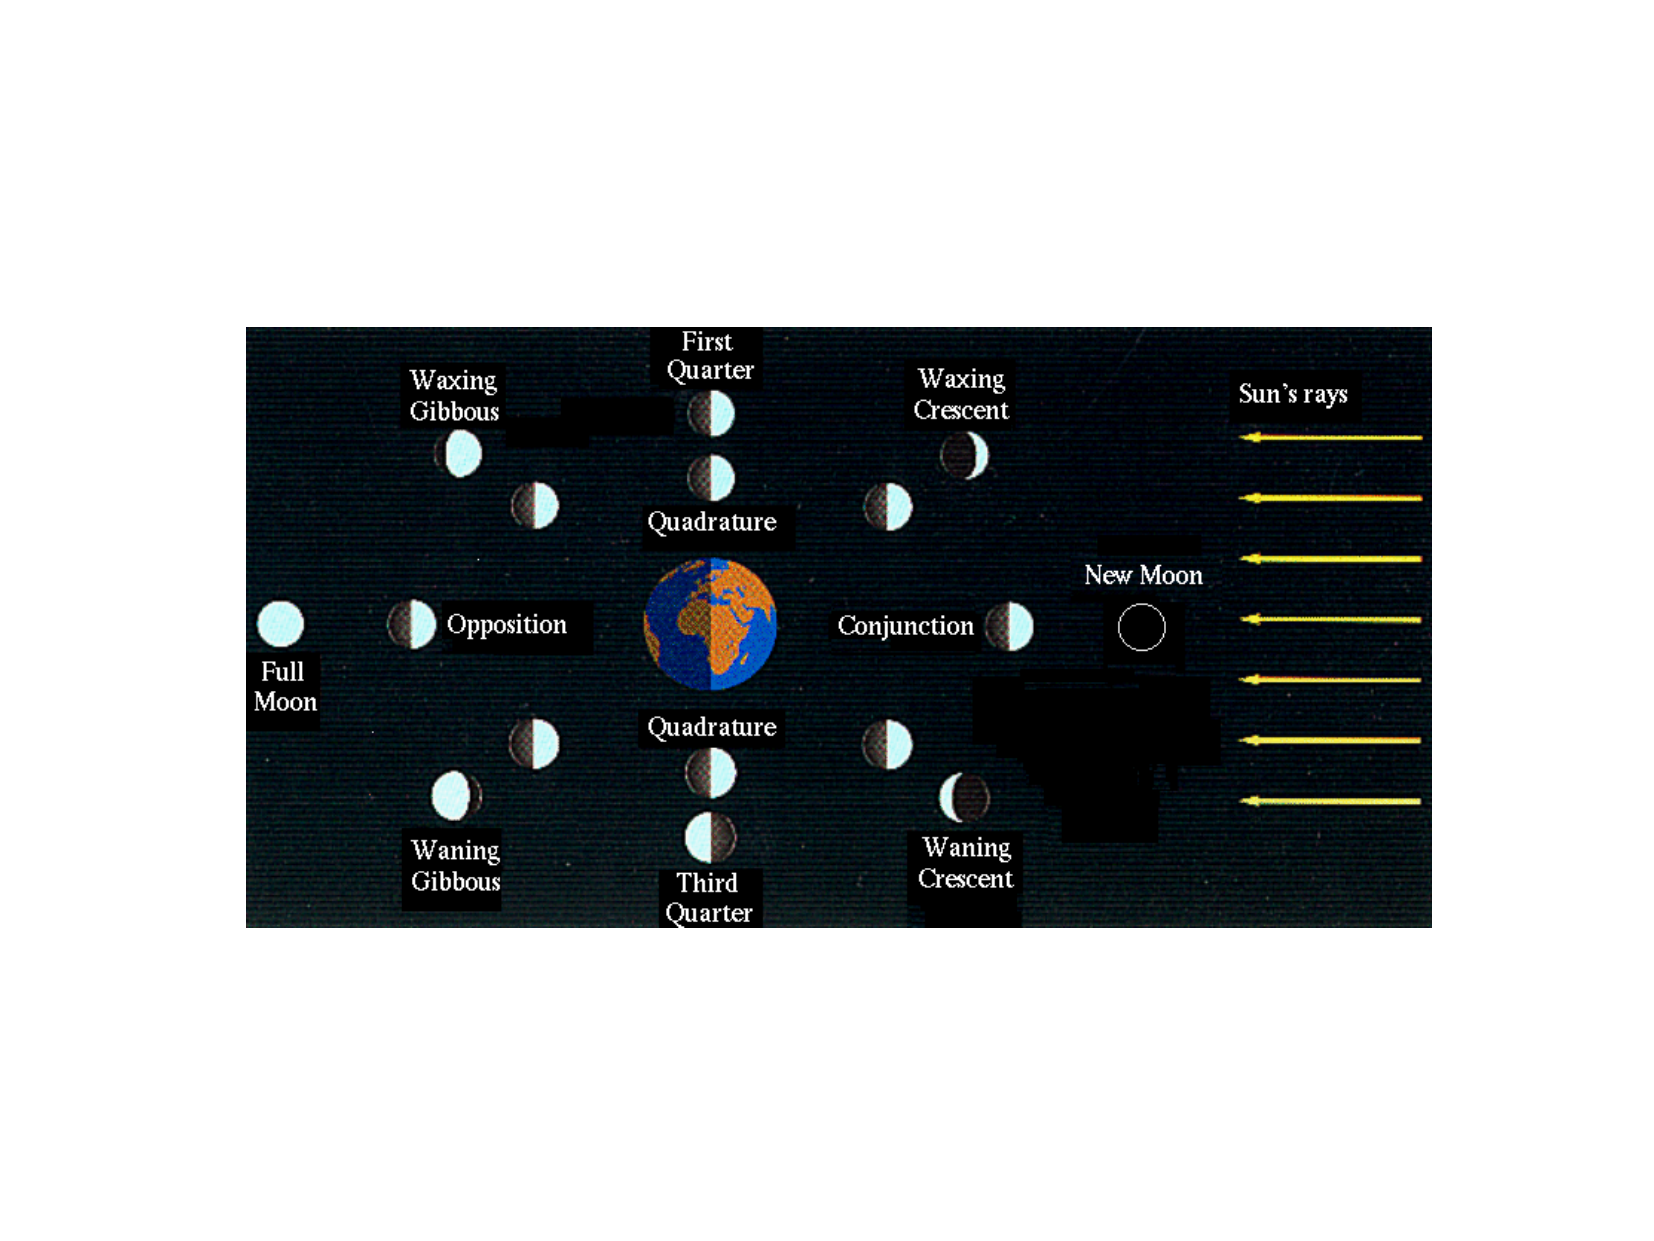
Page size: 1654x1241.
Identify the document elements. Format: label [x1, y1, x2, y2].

picture [246, 327, 1432, 928]
